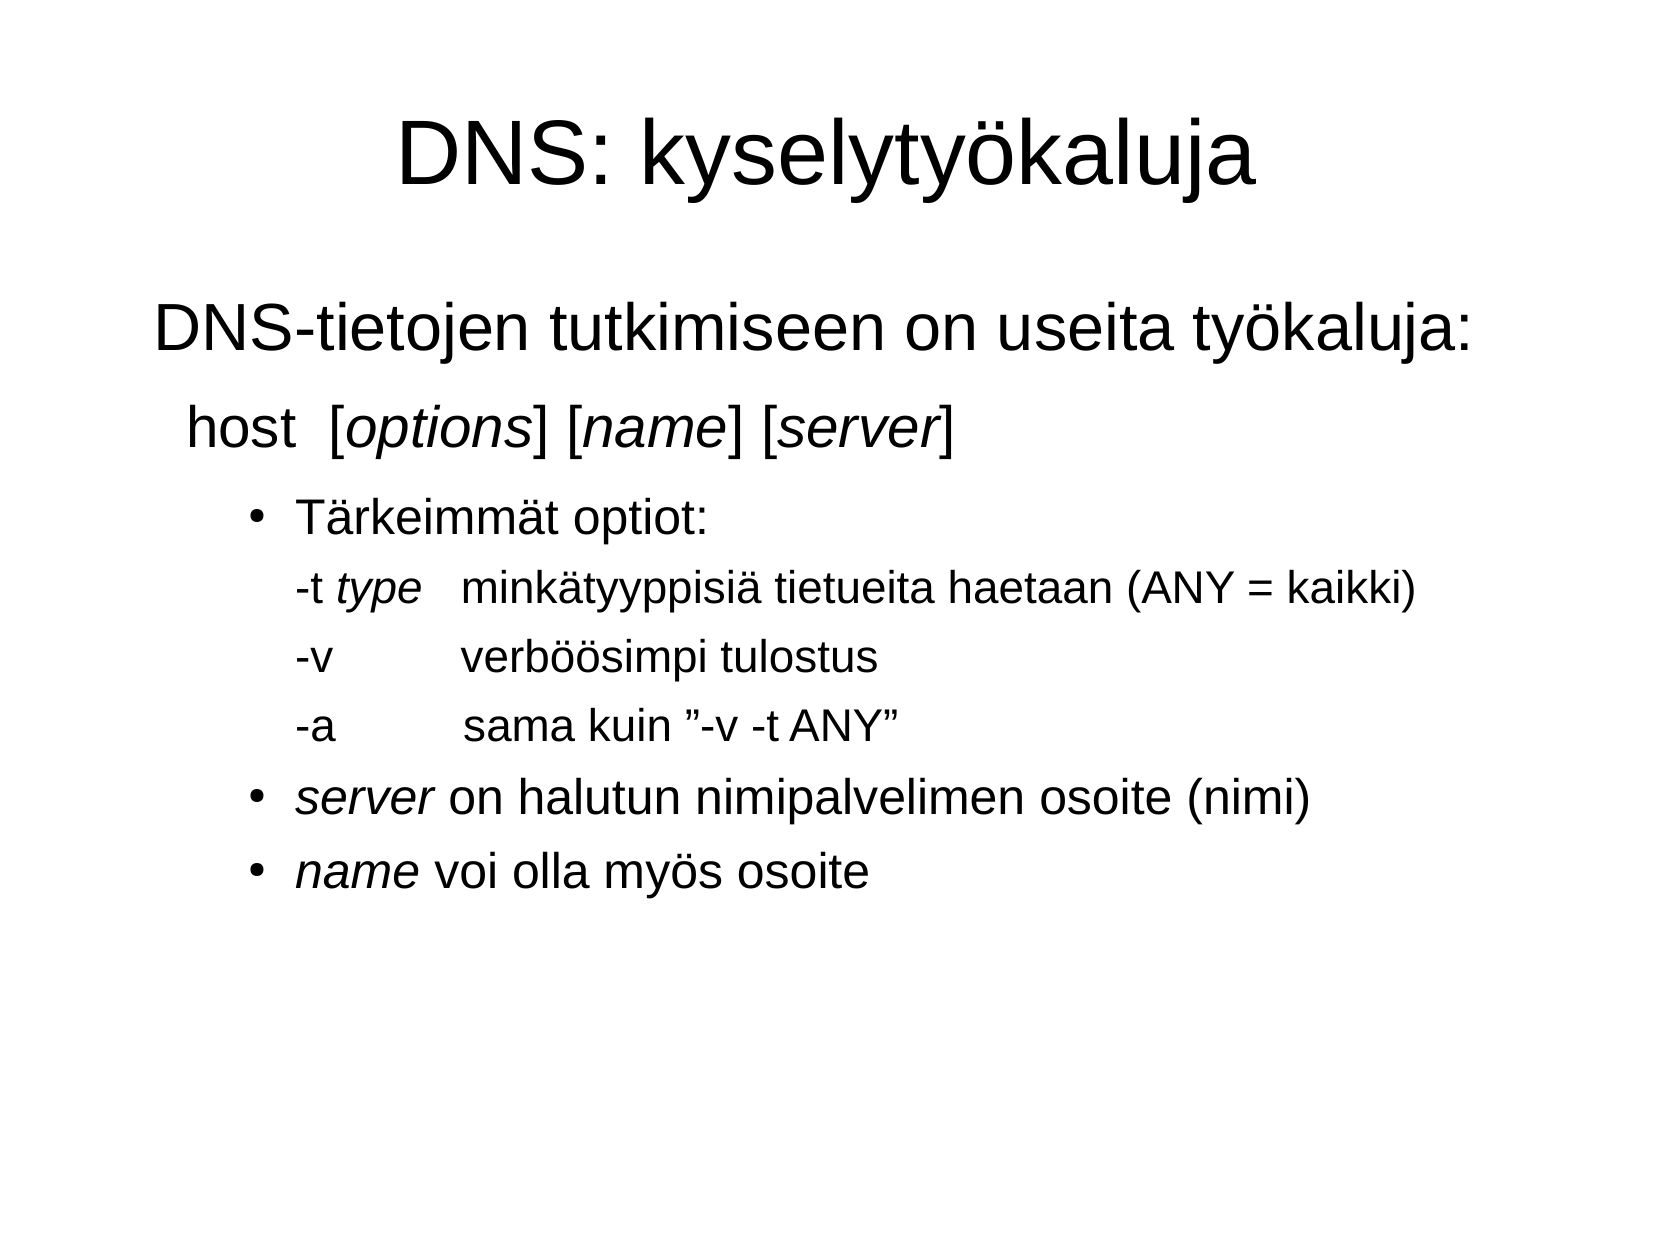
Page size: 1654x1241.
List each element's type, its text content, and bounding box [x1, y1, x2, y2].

title DNS: kyselytyökaluja [82, 49, 1571, 257]
list DNS-tietojen tutkimiseen on useita työkaluja: host [options] [name] [server] Tärkeimmät optiot: -t type minkätyyppisiä tietueita haetaan (ANY = kaikki) -v verböösimpi tulostus -a sama kuin ”-v -t ANY” server on halutun nimipalvelimen osoite (nimi) name voi olla myös osoite [82, 290, 1571, 1010]
